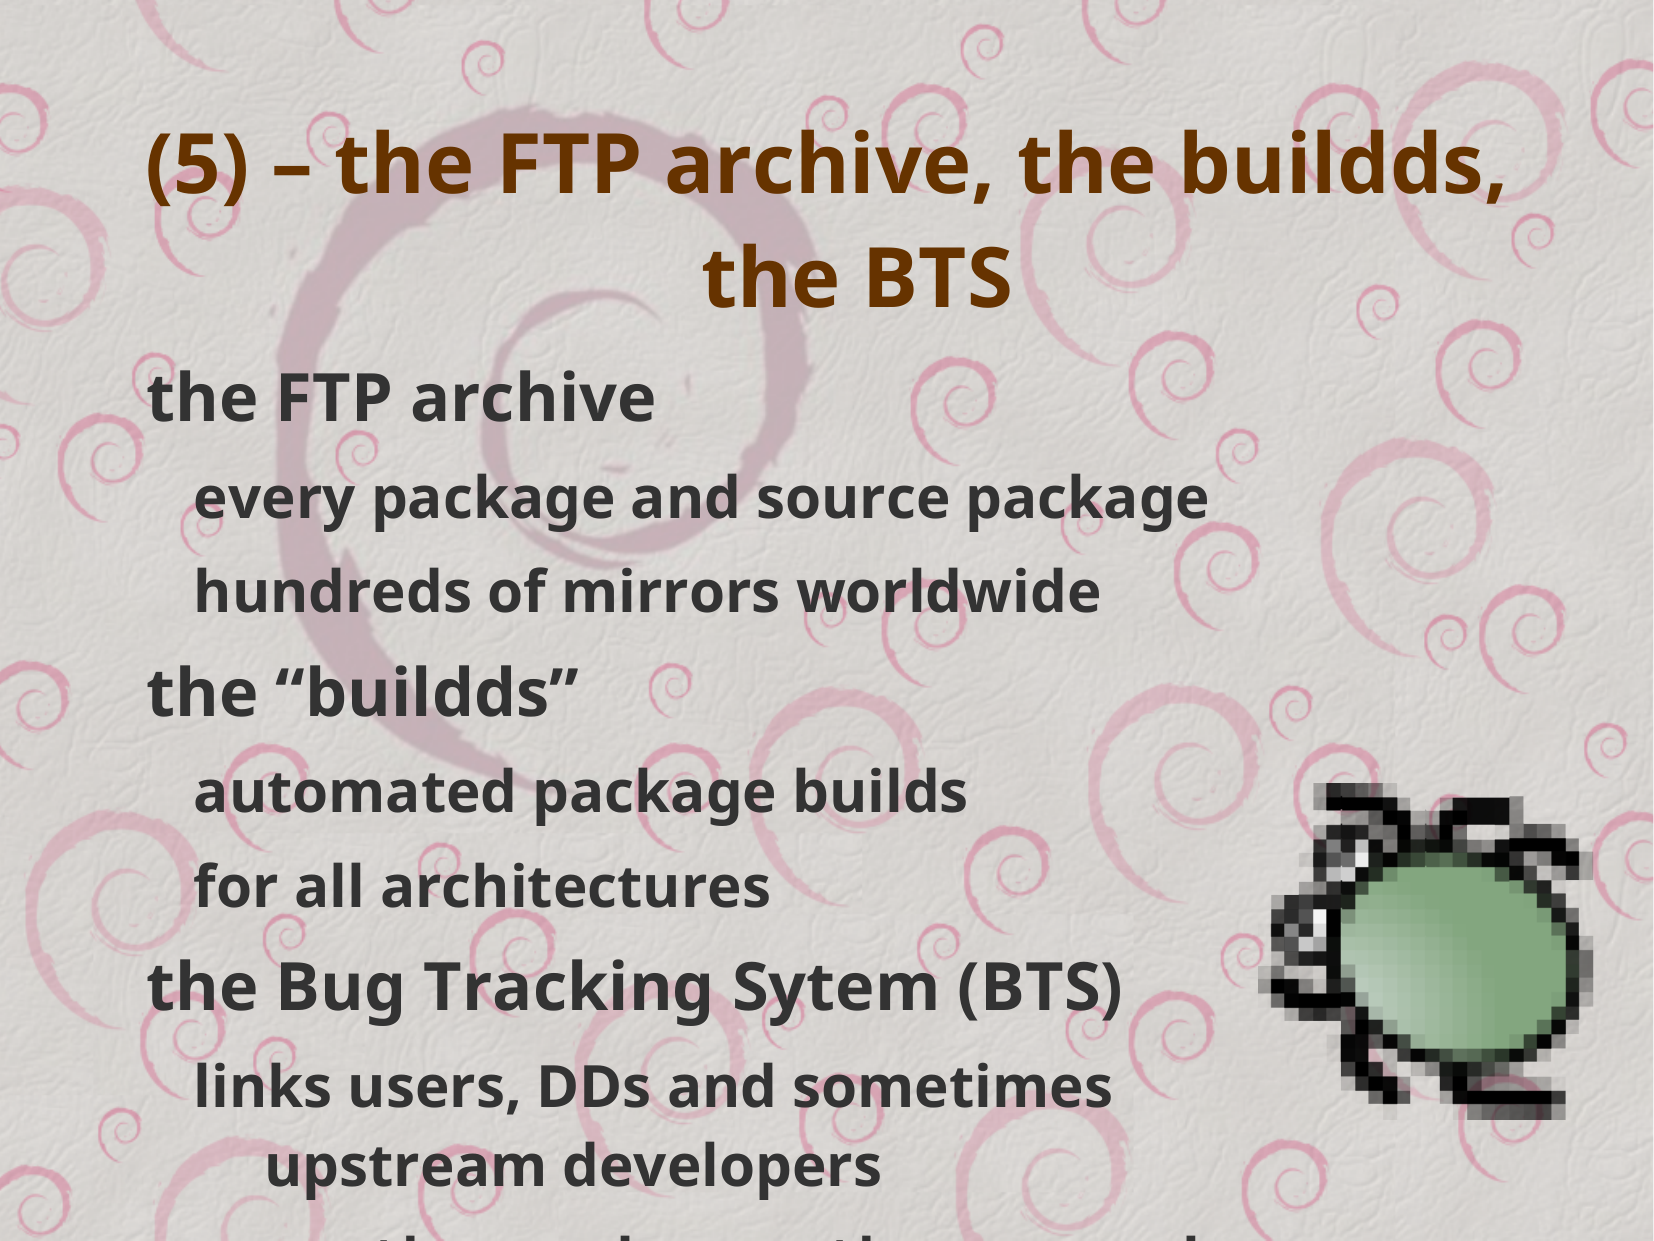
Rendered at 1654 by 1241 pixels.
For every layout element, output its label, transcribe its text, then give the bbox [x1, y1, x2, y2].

title (5) – the FTP archive, the buildds, the BTS [121, 114, 1534, 322]
list the FTP archive every package and source package hundreds of mirrors worldwide the “buildds” automated package builds for all architectures the Bug Tracking Sytem (BTS) links users, DDs and sometimes upstream developers reportbug and reportbug-ng tools [134, 350, 1516, 1175]
picture [0, 0, 1654, 1241]
